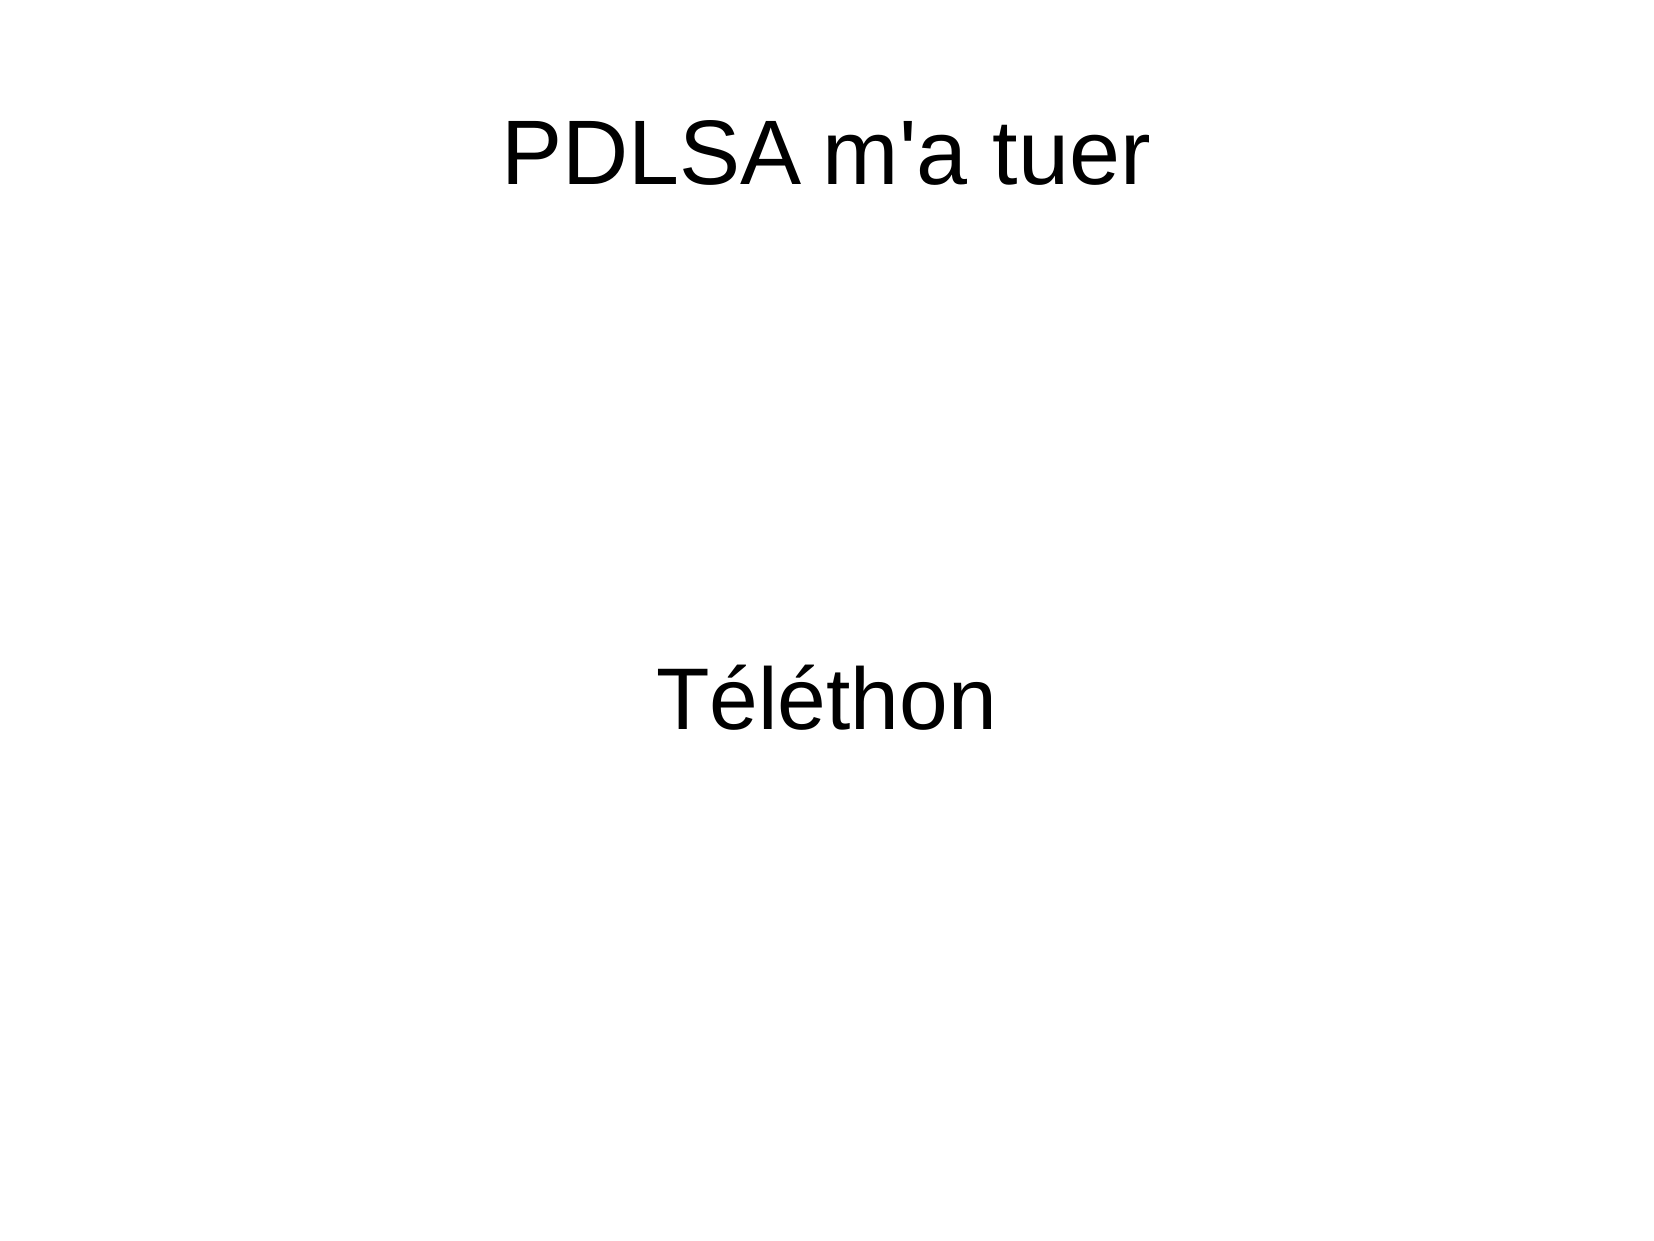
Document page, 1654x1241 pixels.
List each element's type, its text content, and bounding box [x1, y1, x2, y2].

subtitle Téléthon [82, 297, 1571, 1102]
title PDLSA m'a tuer [82, 56, 1571, 250]
